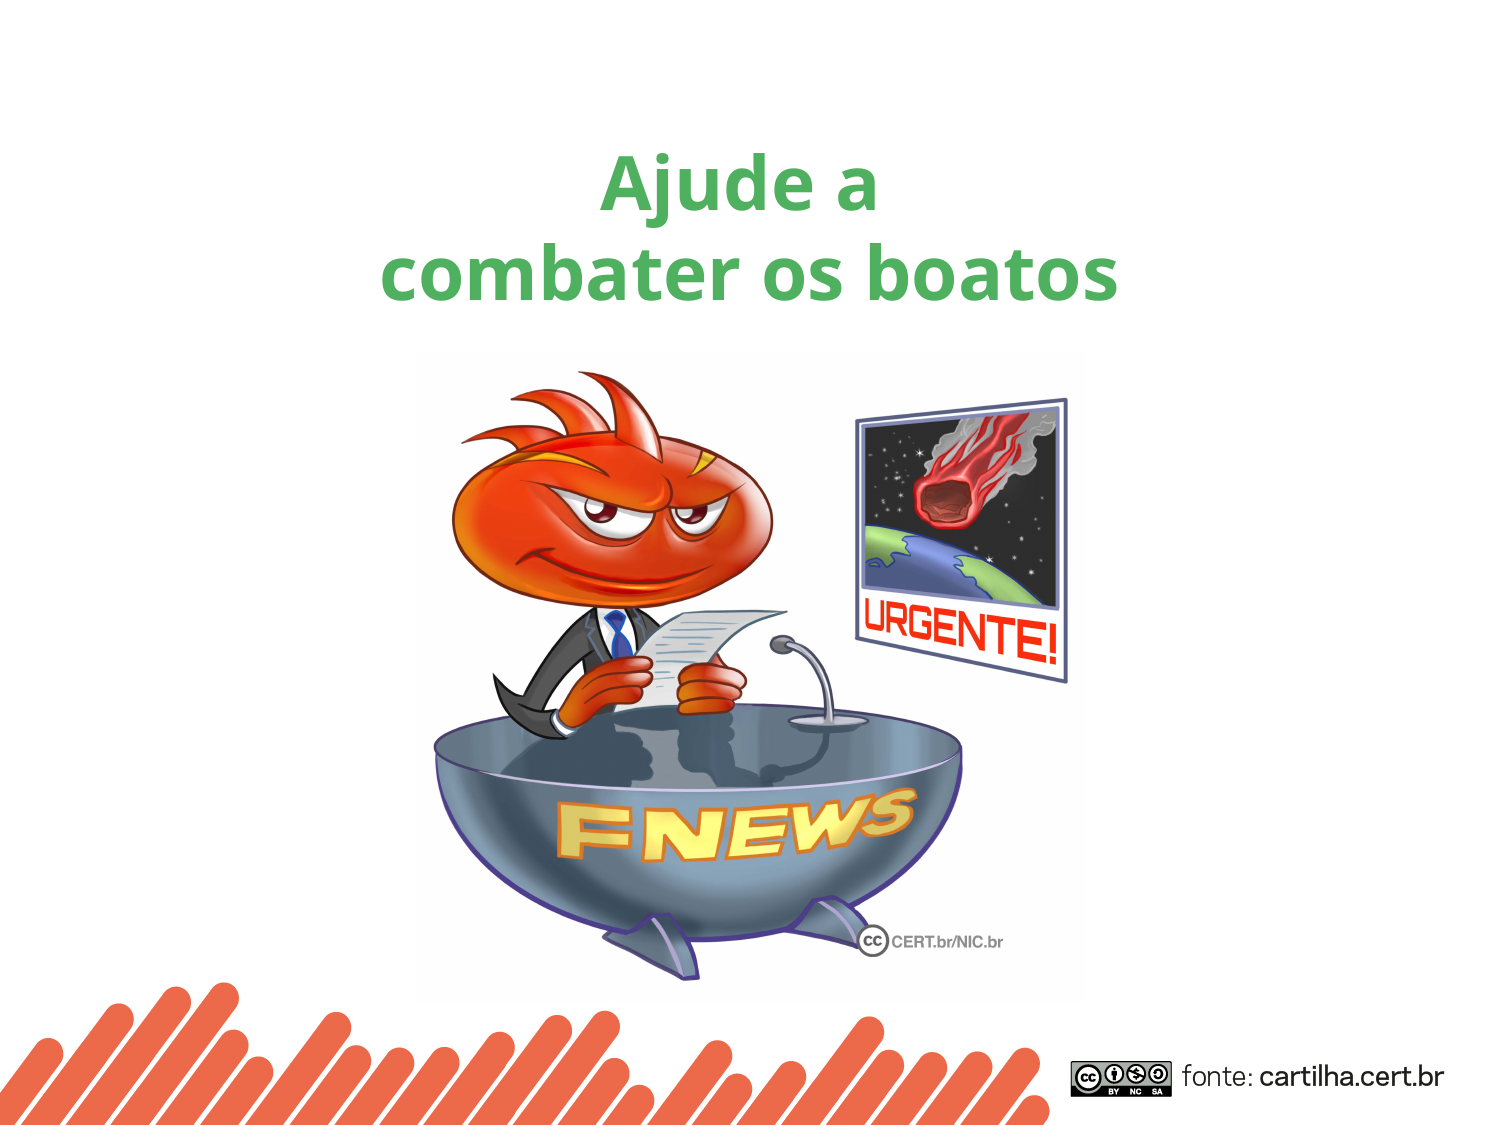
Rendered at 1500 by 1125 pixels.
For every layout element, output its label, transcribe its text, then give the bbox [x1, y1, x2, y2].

picture [0, 0, 1500, 1125]
title Ajude a combater os boatos [112, 125, 1388, 326]
